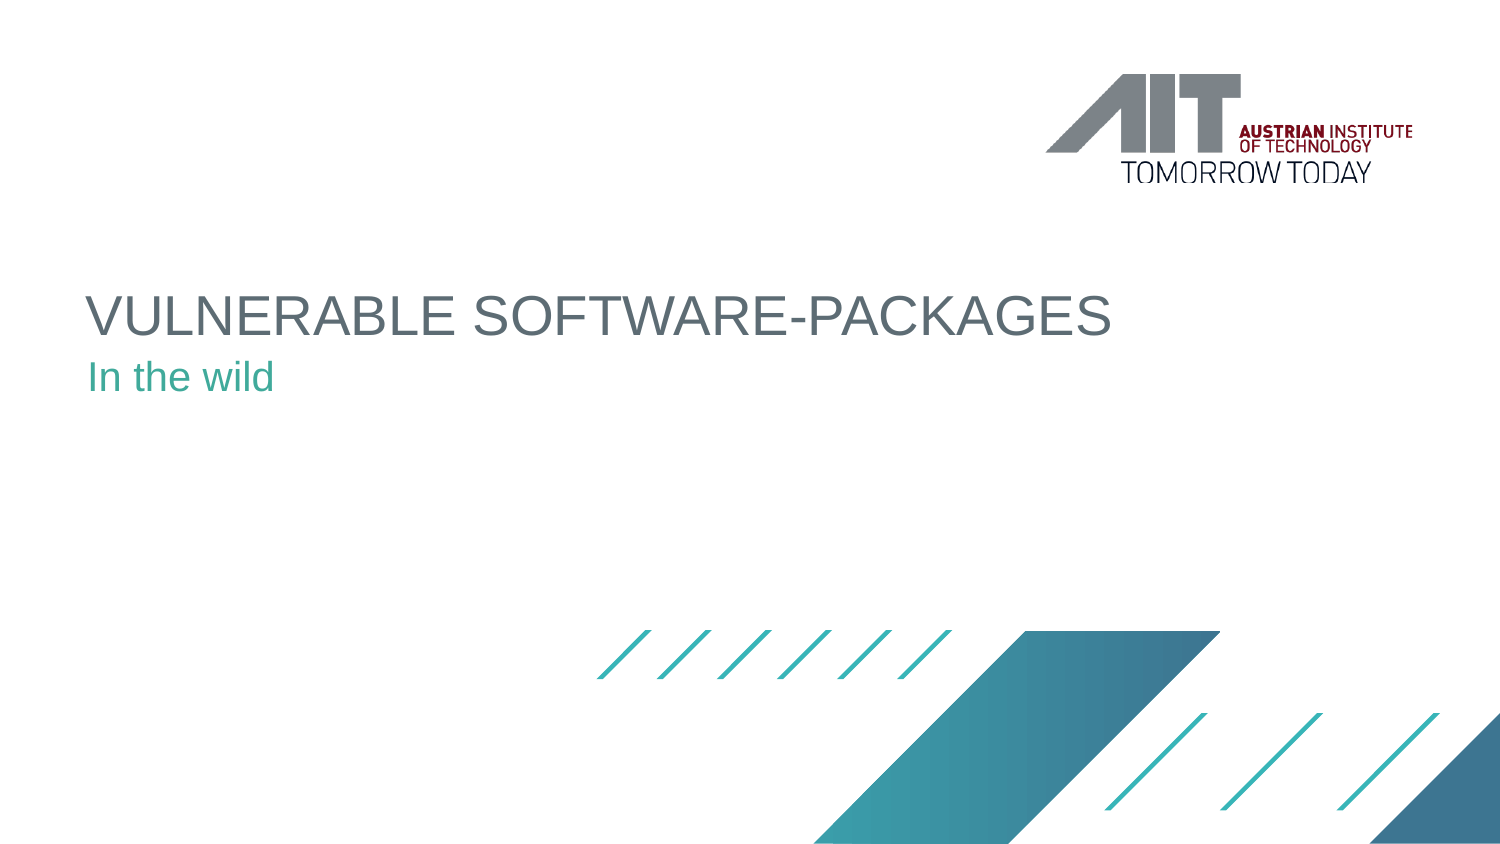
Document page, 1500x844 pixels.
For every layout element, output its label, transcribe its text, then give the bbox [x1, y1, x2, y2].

subtitle In the wild [86, 349, 1412, 497]
title Vulnerable Software-packages [85, 212, 1411, 347]
